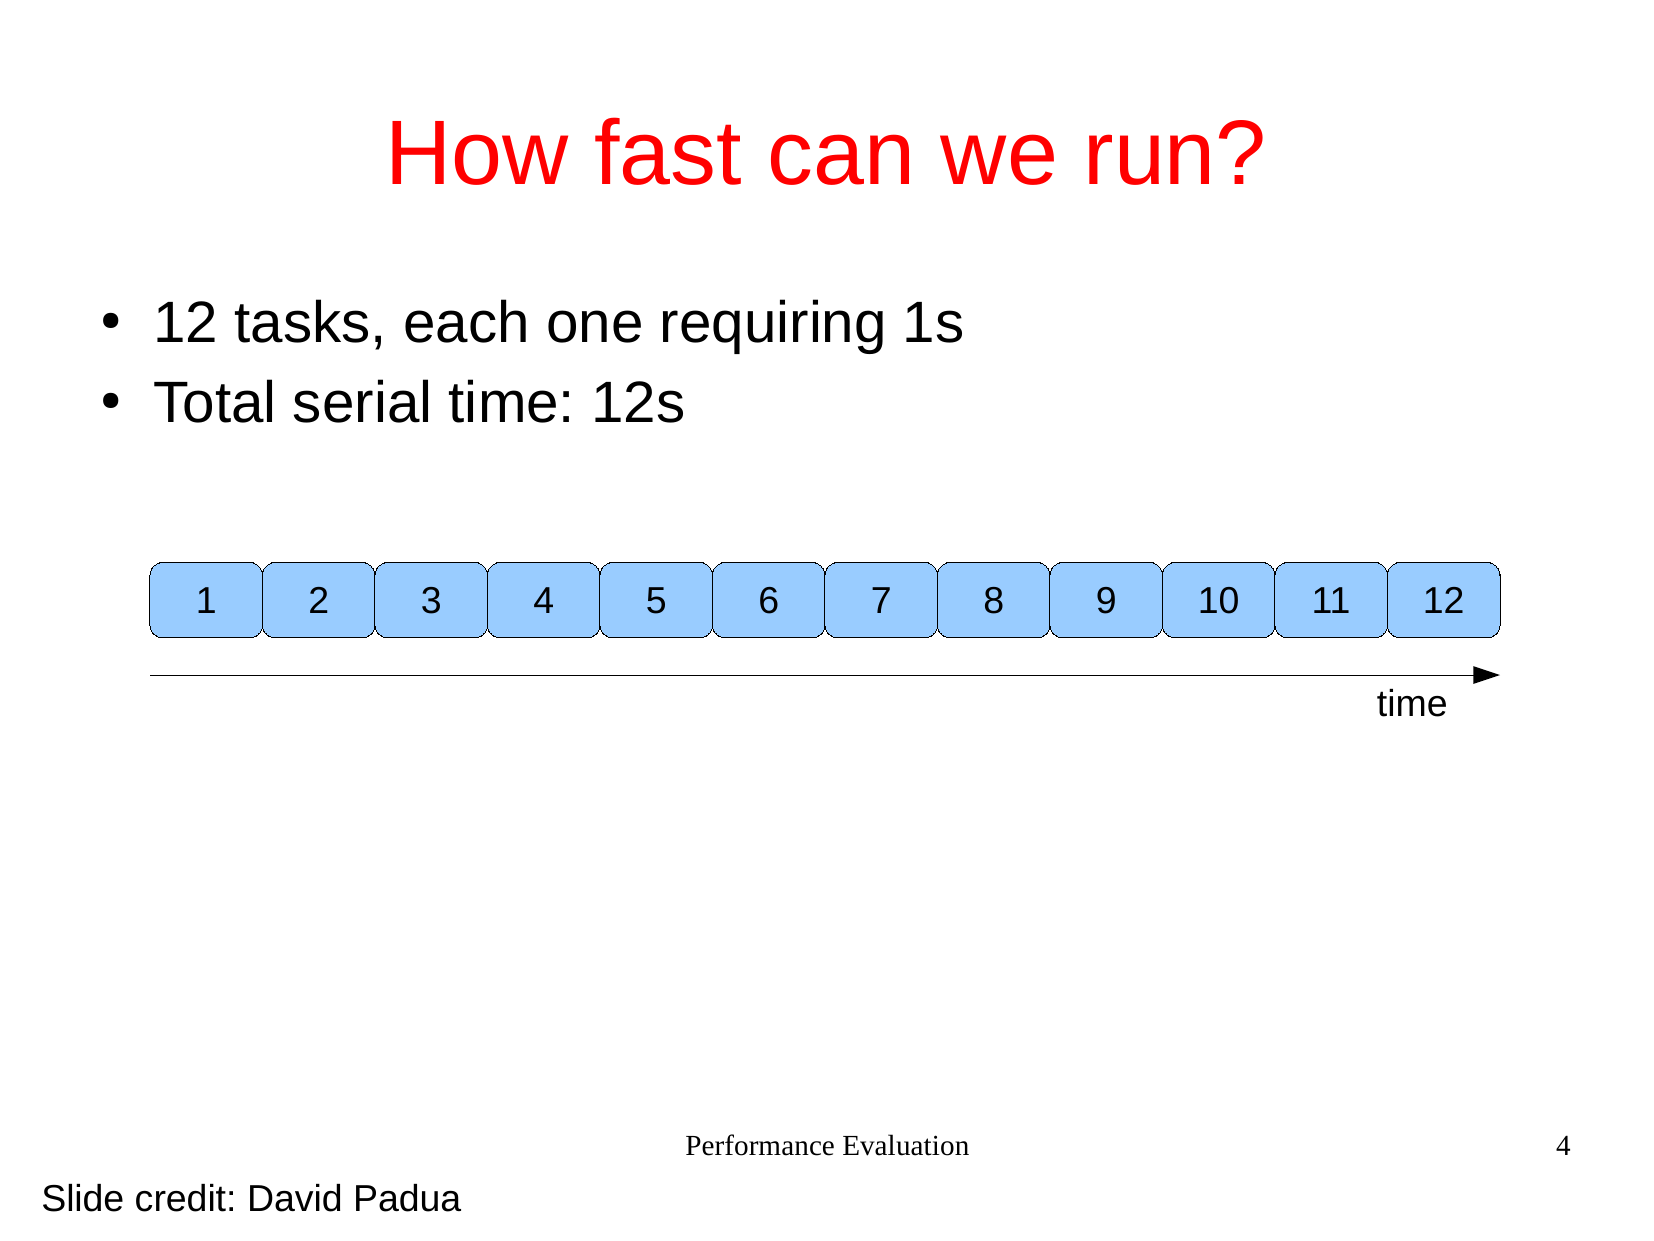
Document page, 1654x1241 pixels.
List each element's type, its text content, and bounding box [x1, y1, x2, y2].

text_box 7 [824, 562, 937, 638]
text_box time [1362, 675, 1463, 732]
text_box 6 [712, 562, 825, 638]
text_box 2 [262, 562, 375, 638]
text_box 9 [1049, 562, 1162, 638]
title How fast can we run? [82, 49, 1571, 257]
text_box 8 [937, 562, 1050, 638]
text_box 3 [374, 562, 487, 638]
text_box 10 [1162, 562, 1275, 638]
text_box 12 [1387, 562, 1501, 638]
text_box 11 [1274, 562, 1387, 638]
list 12 tasks, each one requiring 1s Total serial time: 12s [82, 290, 1571, 1109]
text_box 1 [149, 562, 262, 638]
text_box 4 [487, 562, 600, 638]
text_box 5 [599, 562, 712, 638]
text_box Slide credit: David Padua [26, 1170, 477, 1228]
